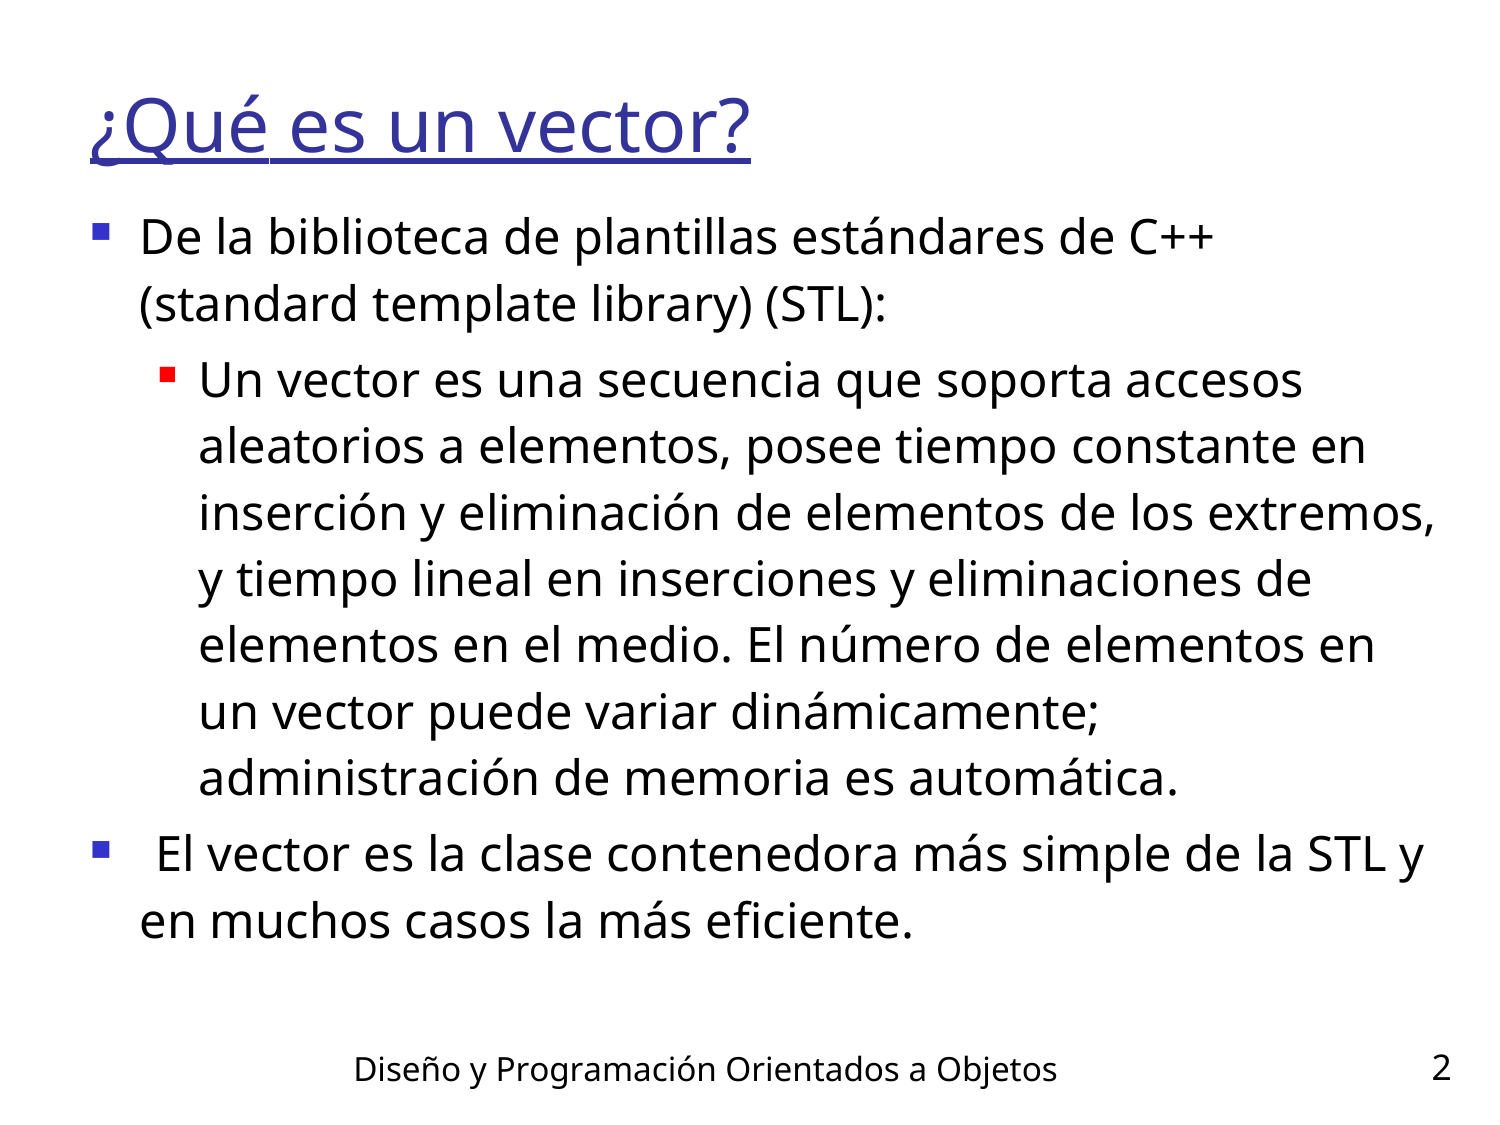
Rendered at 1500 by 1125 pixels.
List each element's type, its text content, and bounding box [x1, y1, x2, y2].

title ¿Qué es un vector? [75, 4, 1466, 182]
list De la biblioteca de plantillas estándares de C++ (standard template library) (STL): Un vector es una secuencia que soporta accesos aleatorios a elementos, posee tiempo constante en inserción y eliminación de elementos de los extremos, y tiempo lineal en inserciones y eliminaciones de elementos en el medio. El número de elementos en un vector puede variar dinámicamente; administración de memoria es automática. El vector es la clase contenedora más simple de la STL y en muchos casos la más eficiente. [75, 195, 1462, 1021]
